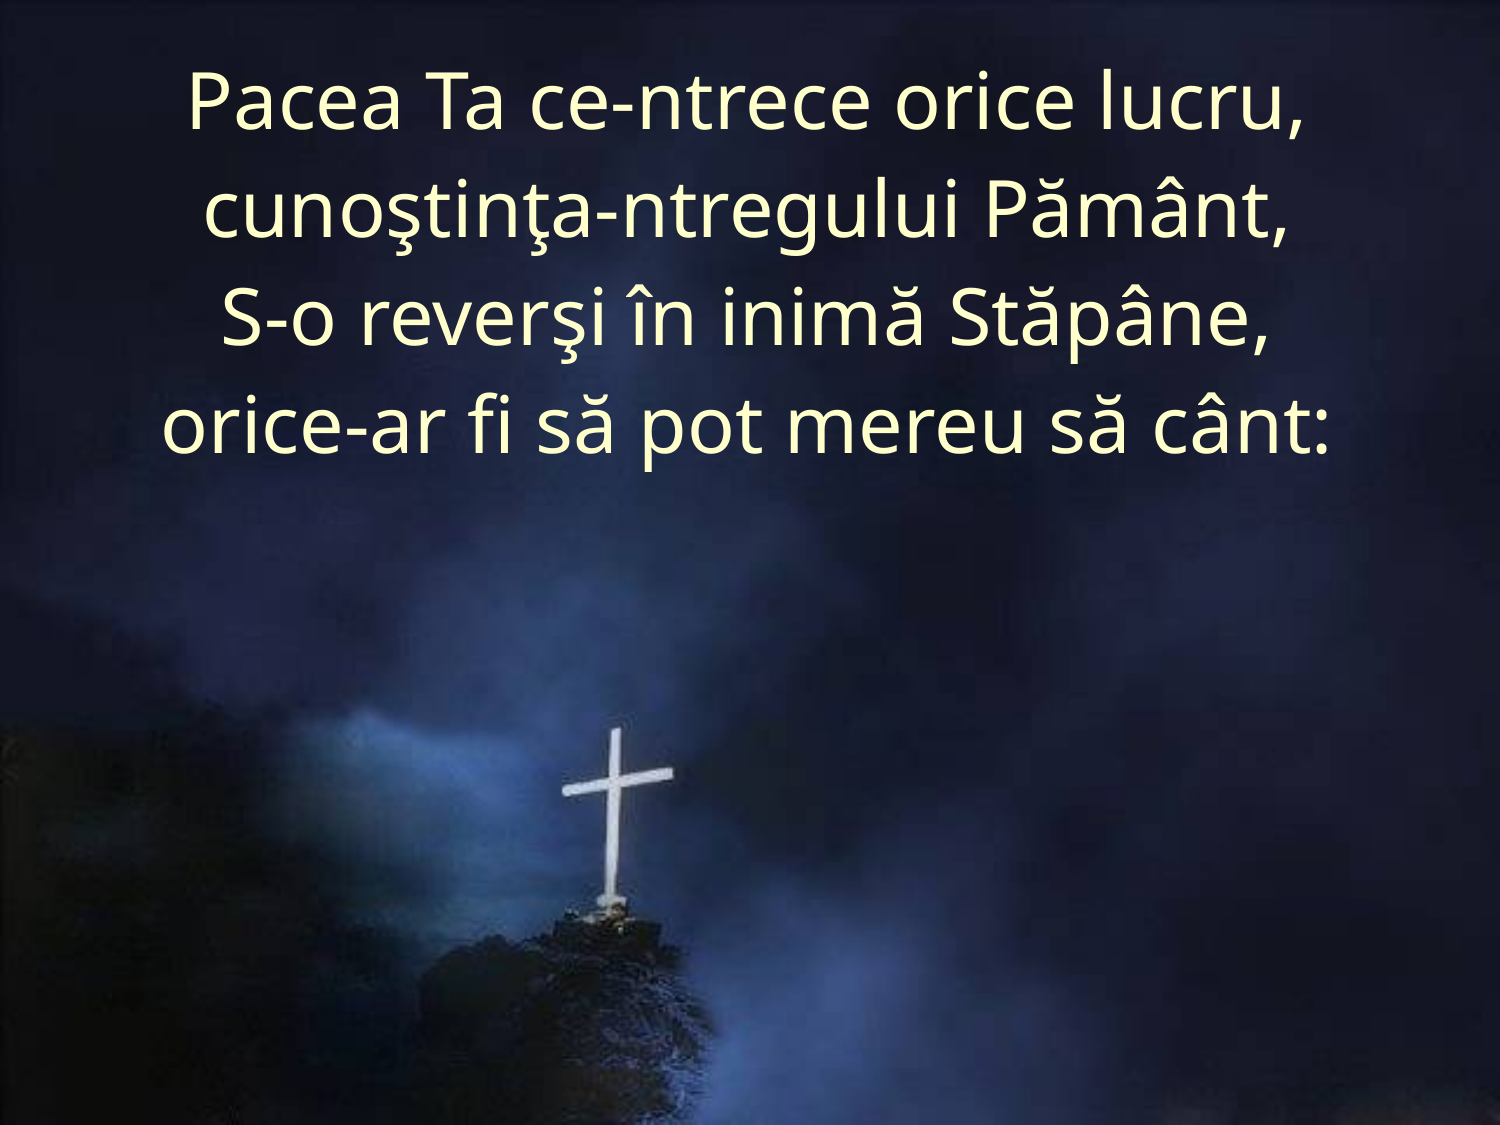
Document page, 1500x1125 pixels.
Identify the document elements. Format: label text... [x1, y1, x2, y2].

picture [0, 0, 1500, 1125]
text_box Pacea Ta ce-ntrece orice lucru, cunoştinţa-ntregului Pământ, S-o reverşi în inimă Stăpâne, orice-ar fi să pot mereu să cânt: [31, 37, 1463, 826]
